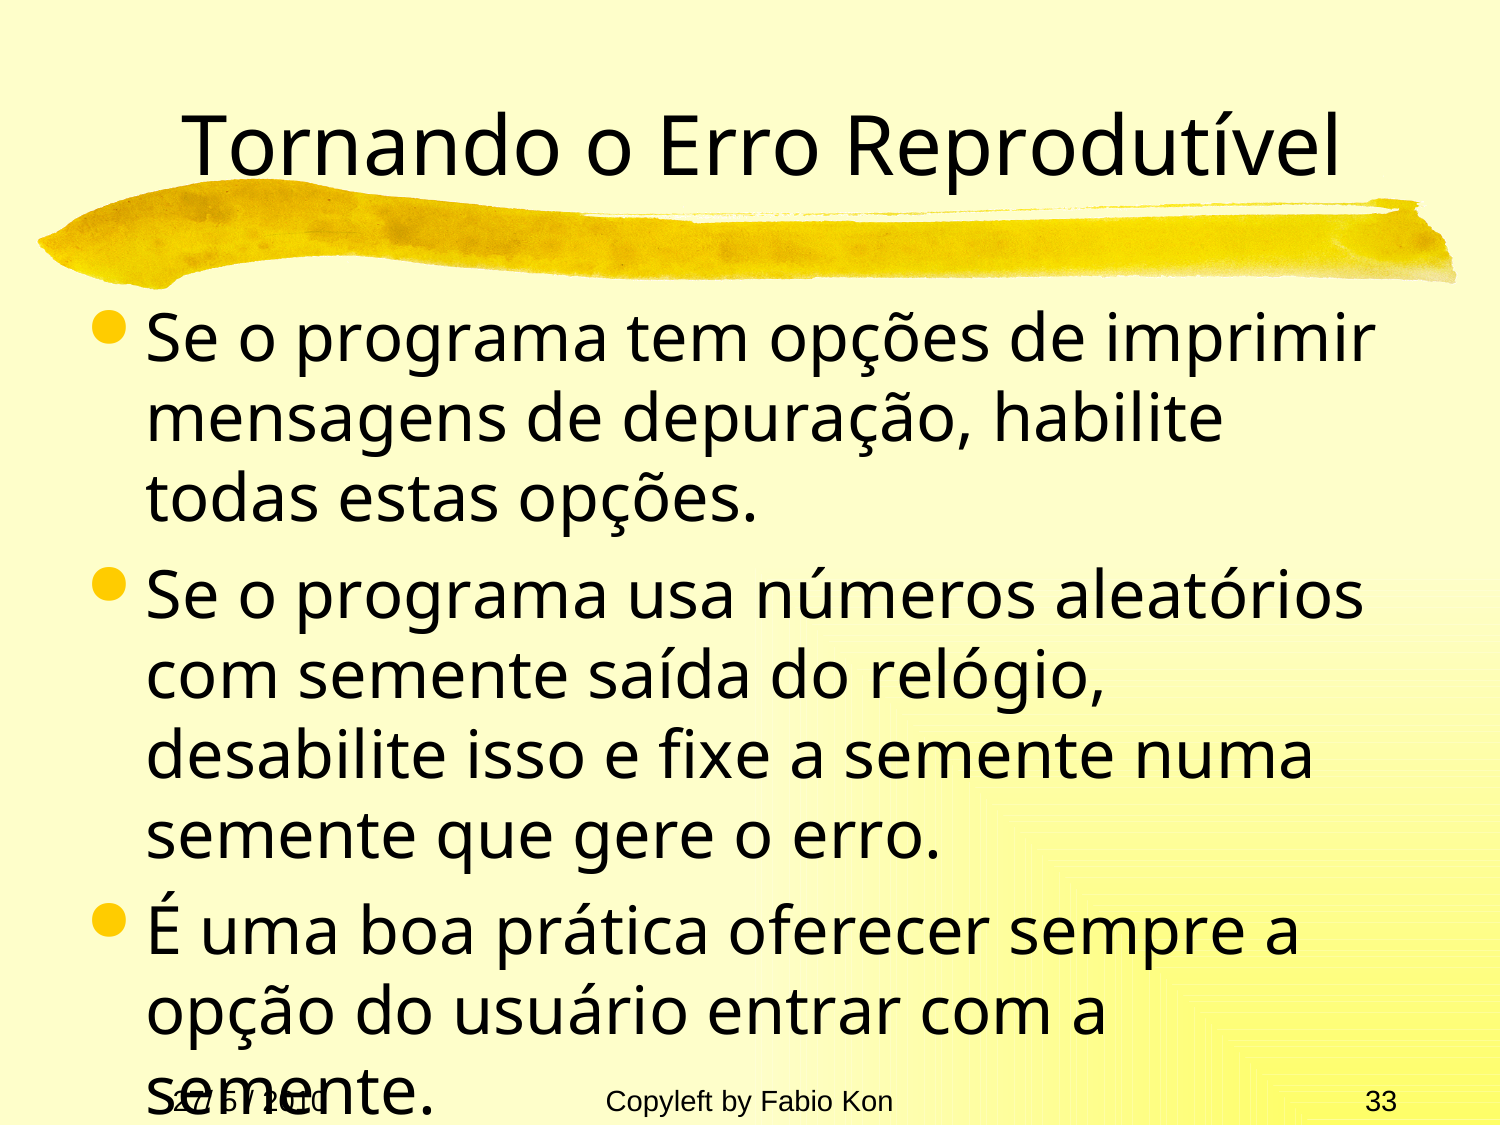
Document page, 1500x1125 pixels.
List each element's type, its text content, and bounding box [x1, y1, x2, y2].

picture [24, 174, 1463, 297]
title Tornando o Erro Reprodutível [125, 0, 1401, 200]
list Se o programa tem opções de imprimir mensagens de depuração, habilite todas estas opções. Se o programa usa números aleatórios com semente saída do relógio, desabilite isso e fixe a semente numa semente que gere o erro. É uma boa prática oferecer sempre a opção do usuário entrar com a semente. [74, 287, 1417, 1056]
